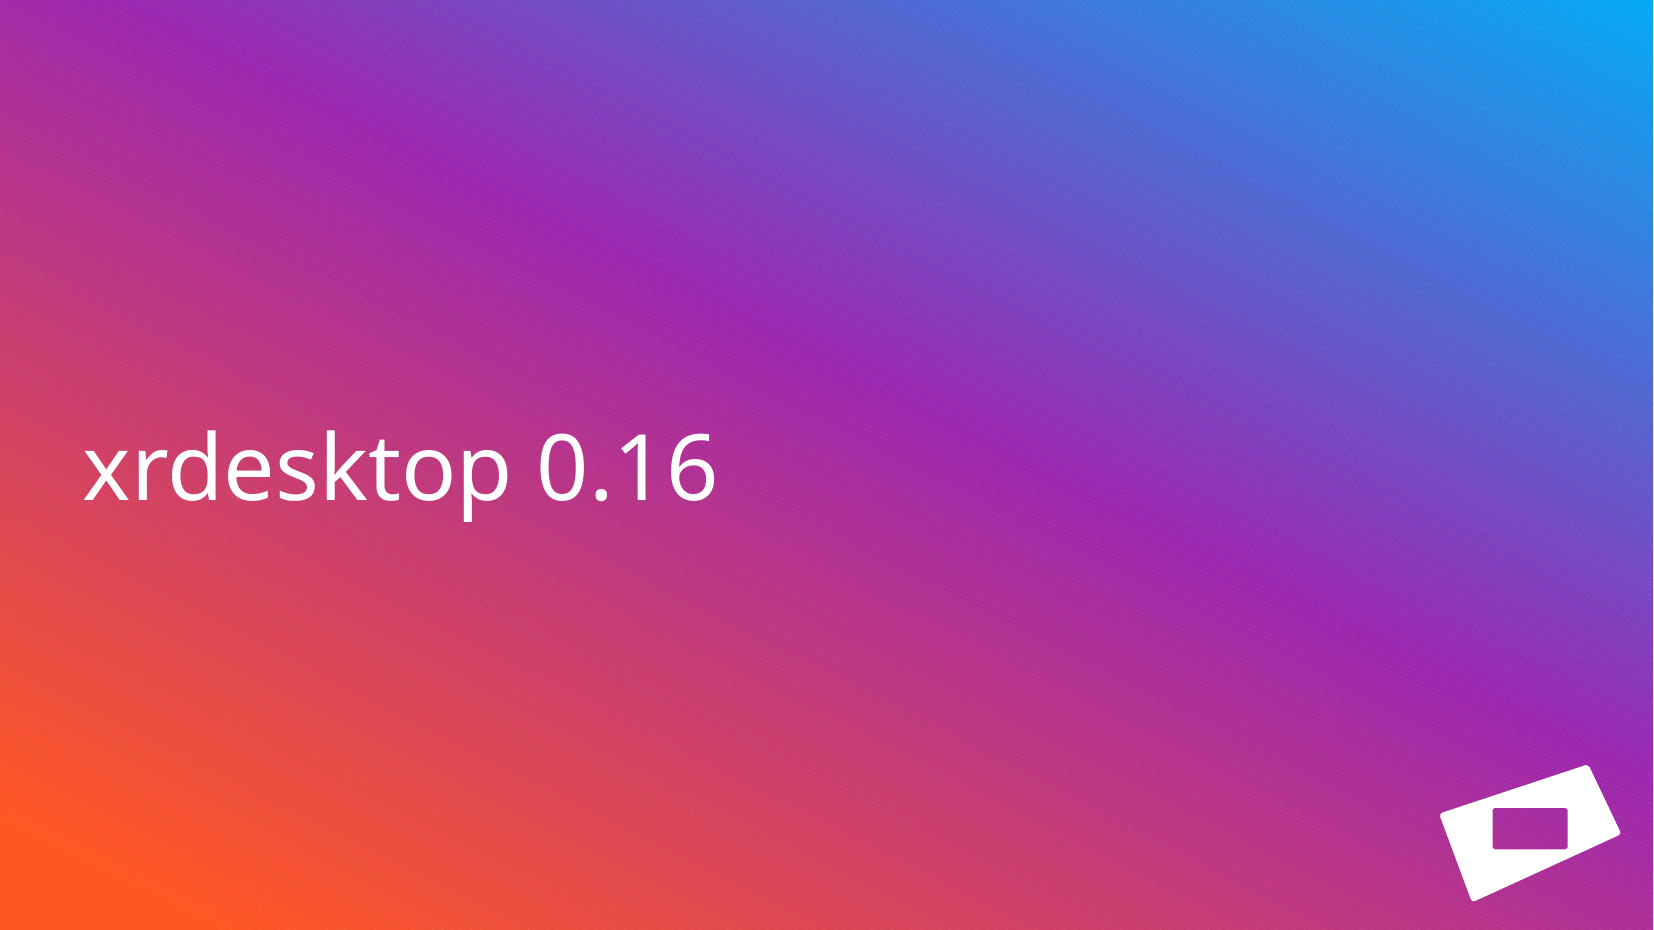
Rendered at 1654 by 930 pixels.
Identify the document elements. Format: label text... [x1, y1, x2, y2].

subtitle xrdesktop 0.16 [82, 105, 1571, 825]
picture [1440, 765, 1621, 902]
